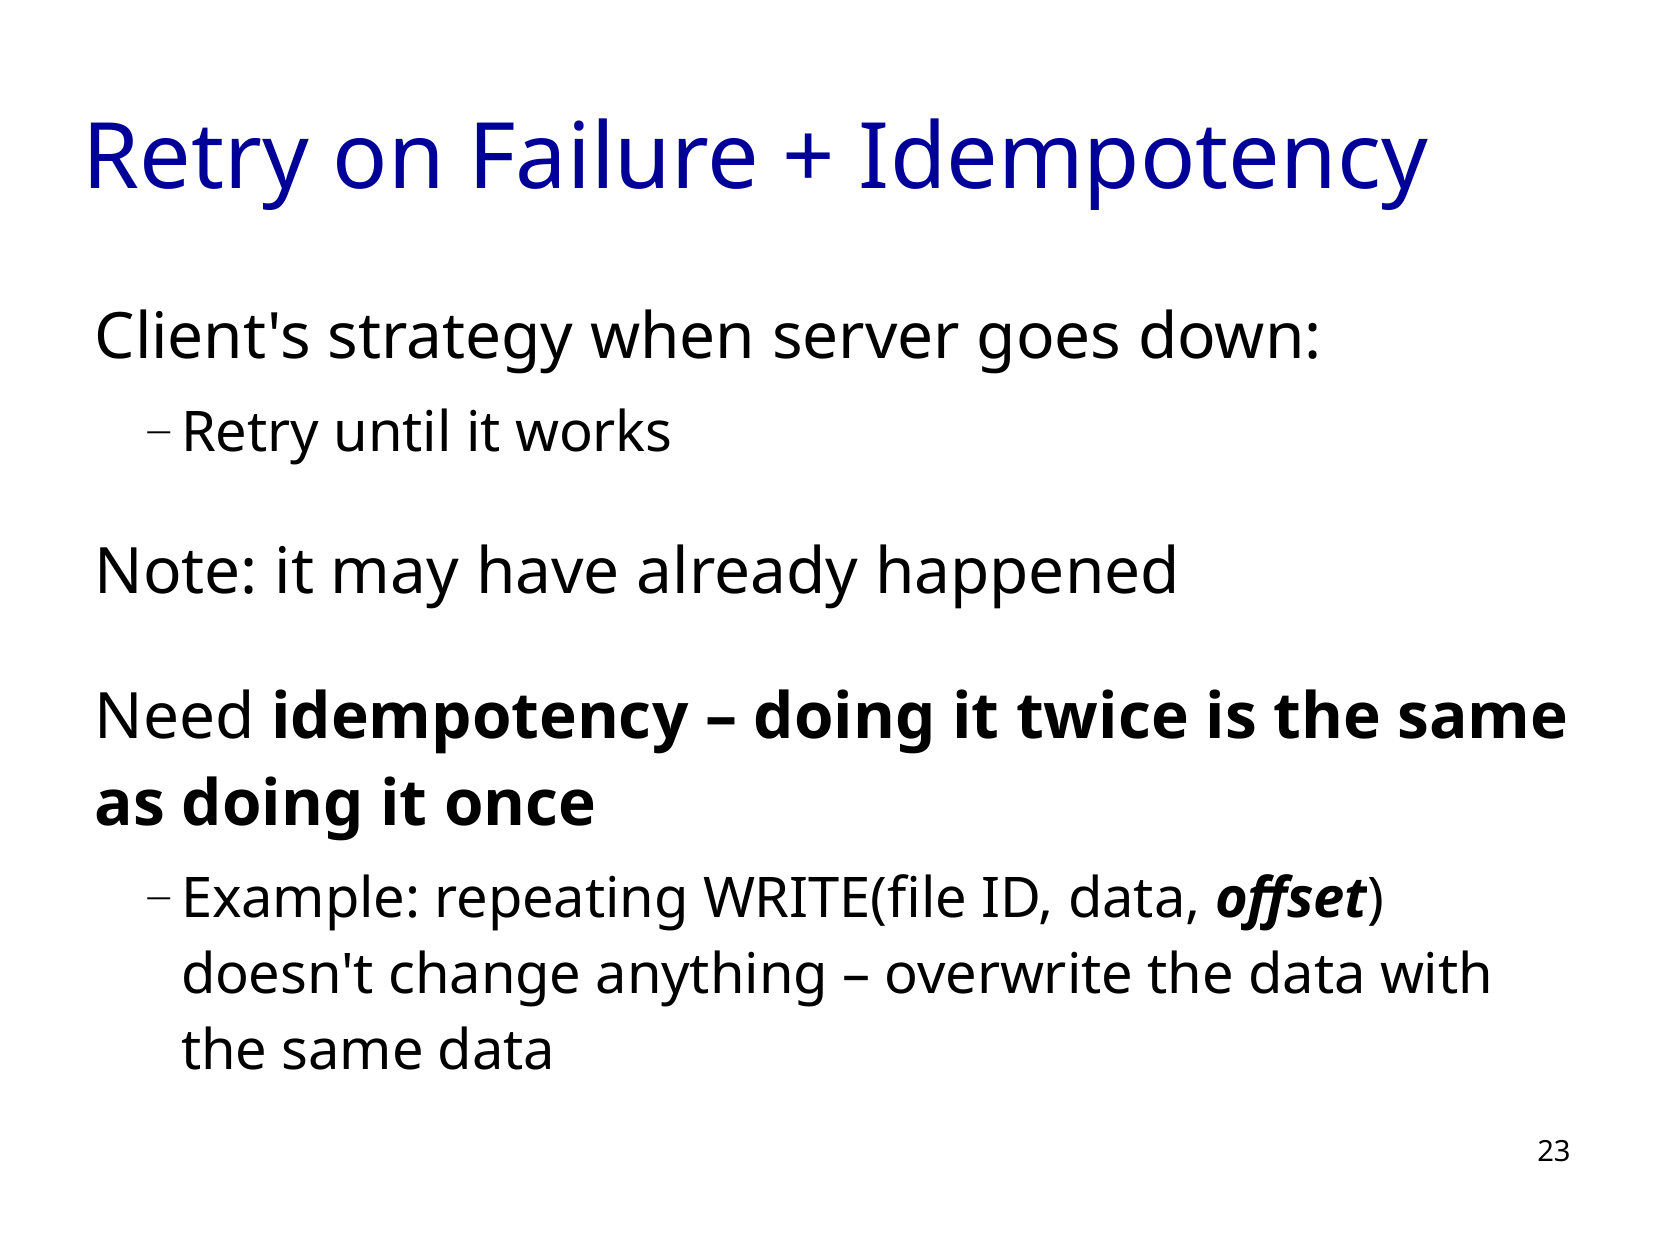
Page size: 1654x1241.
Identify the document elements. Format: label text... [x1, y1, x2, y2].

list Client's strategy when server goes down: Retry until it works Note: it may have already happened Need idempotency – doing it twice is the same as doing it once Example: repeating WRITE(file ID, data, offset) doesn't change anything – overwrite the data with the same data [60, 290, 1571, 1096]
title Retry on Failure + Idempotency [82, 49, 1571, 257]
